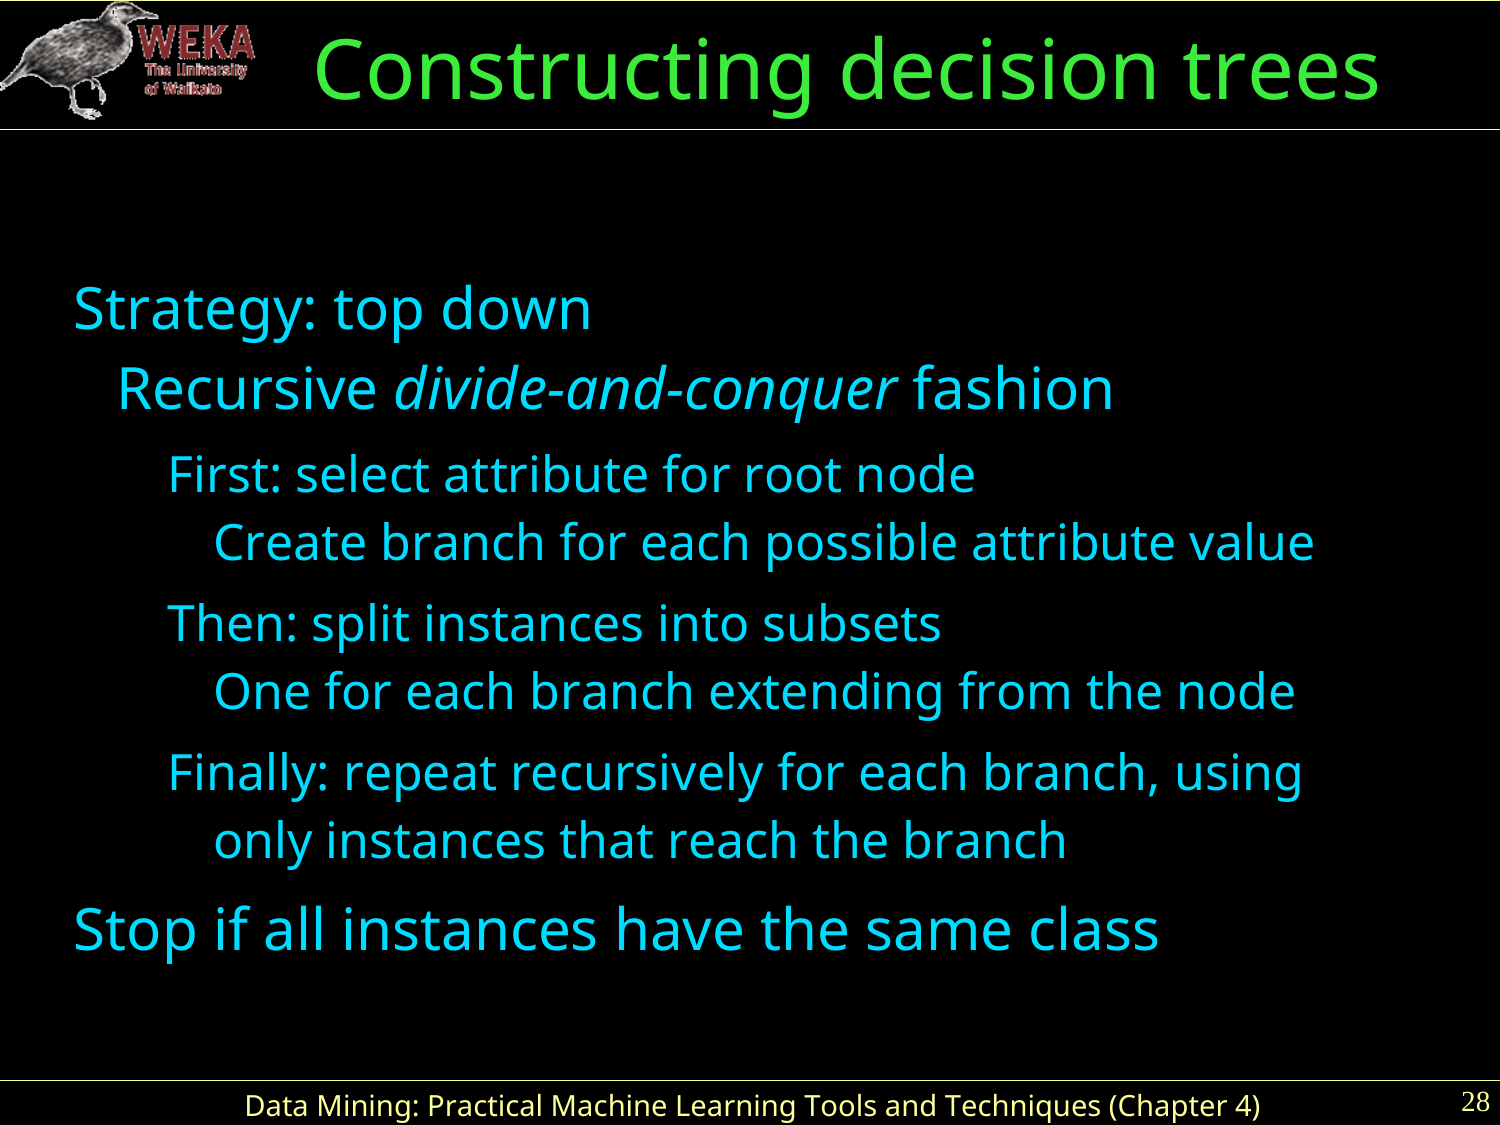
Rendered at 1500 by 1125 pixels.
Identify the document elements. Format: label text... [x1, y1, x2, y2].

picture [0, 1, 266, 129]
text_box Strategy: top down Recursive divide-and-conquer fashion First: select attribute for root node Create branch for each possible attribute value Then: split instances into subsets One for each branch extending from the node Finally: repeat recursively for each branch, using only instances that reach the branch Stop if all instances have the same class [59, 260, 1388, 936]
title Constructing decision trees [297, 0, 1500, 148]
